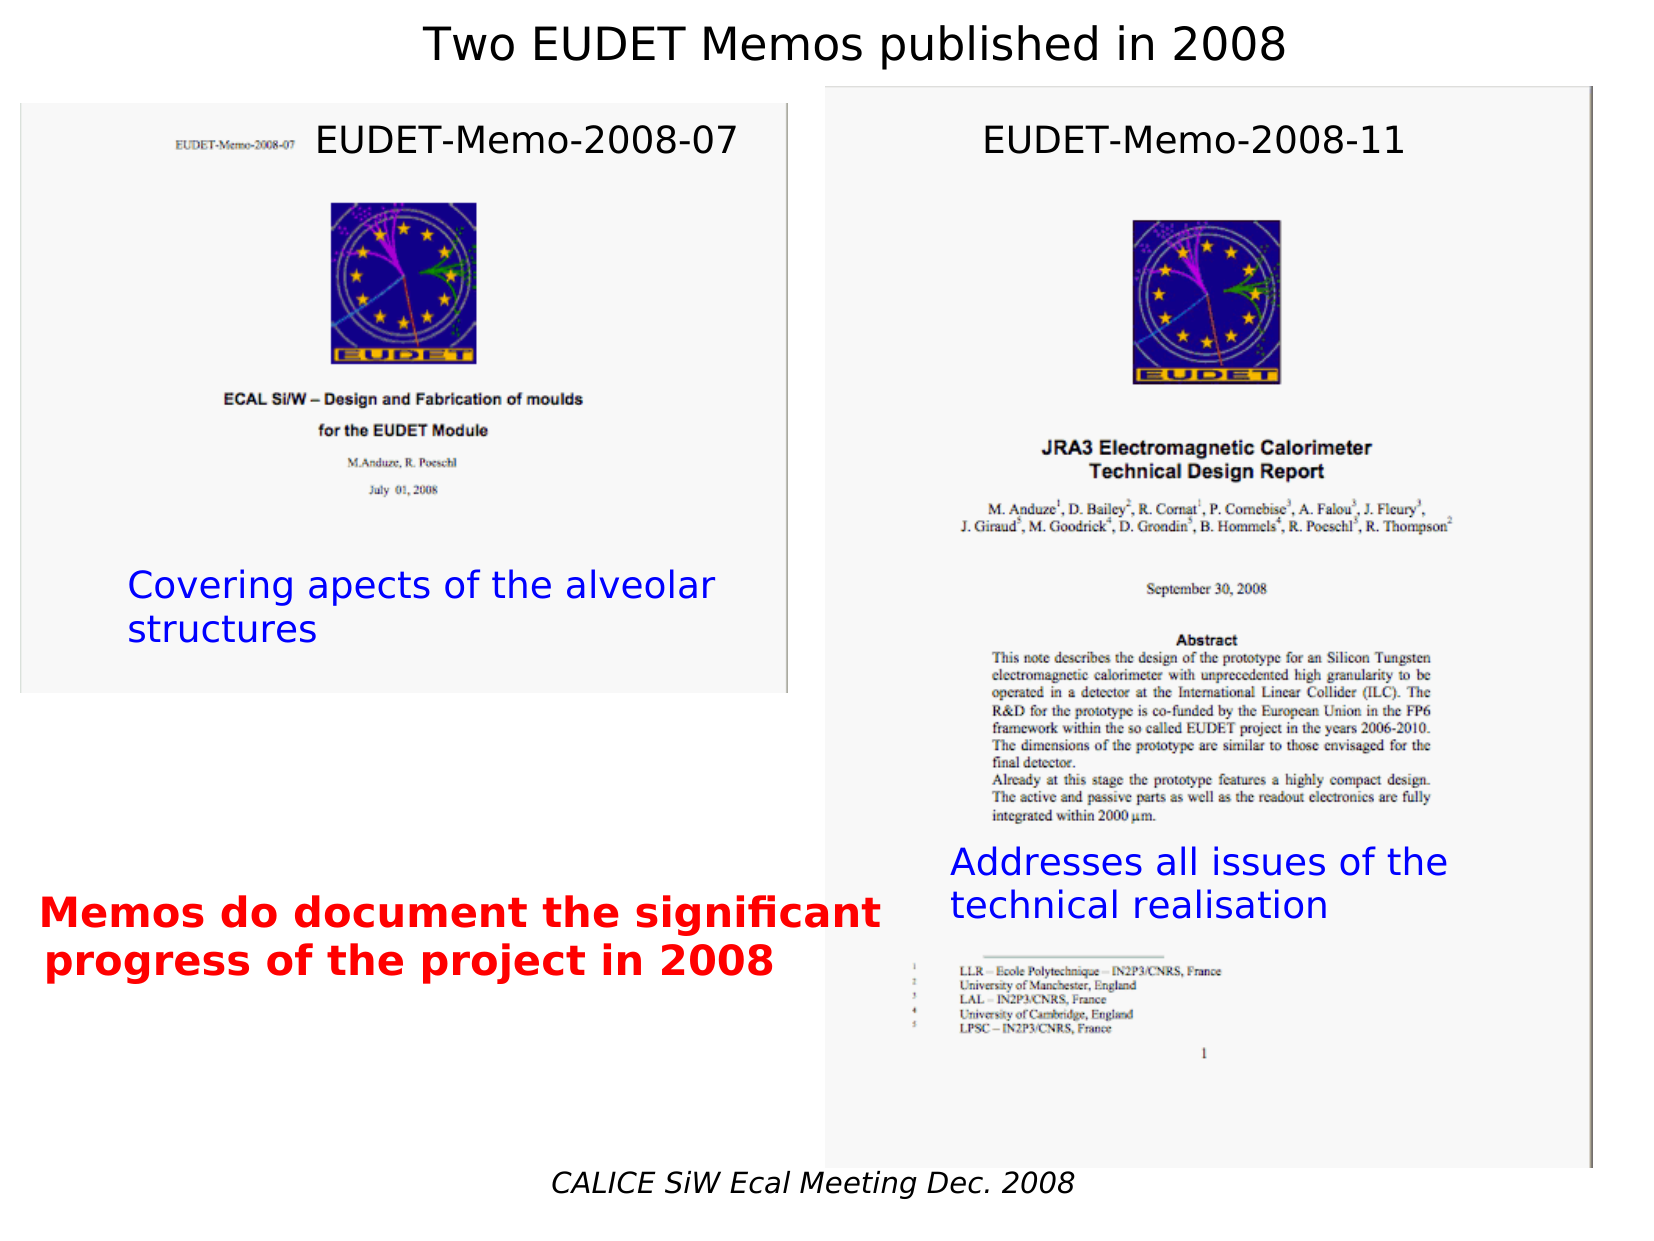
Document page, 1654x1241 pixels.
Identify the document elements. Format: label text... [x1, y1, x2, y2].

picture [825, 86, 1593, 1168]
text_box EUDET-Memo-2008-11 [967, 111, 1414, 170]
text_box Covering apects of the alveolar structures [112, 556, 730, 659]
text_box Two EUDET Memos published in 2008 [408, 10, 1288, 79]
text_box Memos do document the significant progress of the project in 2008 [0, 880, 898, 993]
text_box EUDET-Memo-2008-07 [300, 111, 747, 170]
picture [20, 103, 788, 693]
text_box Addresses all issues of the technical realisation [935, 832, 1464, 935]
